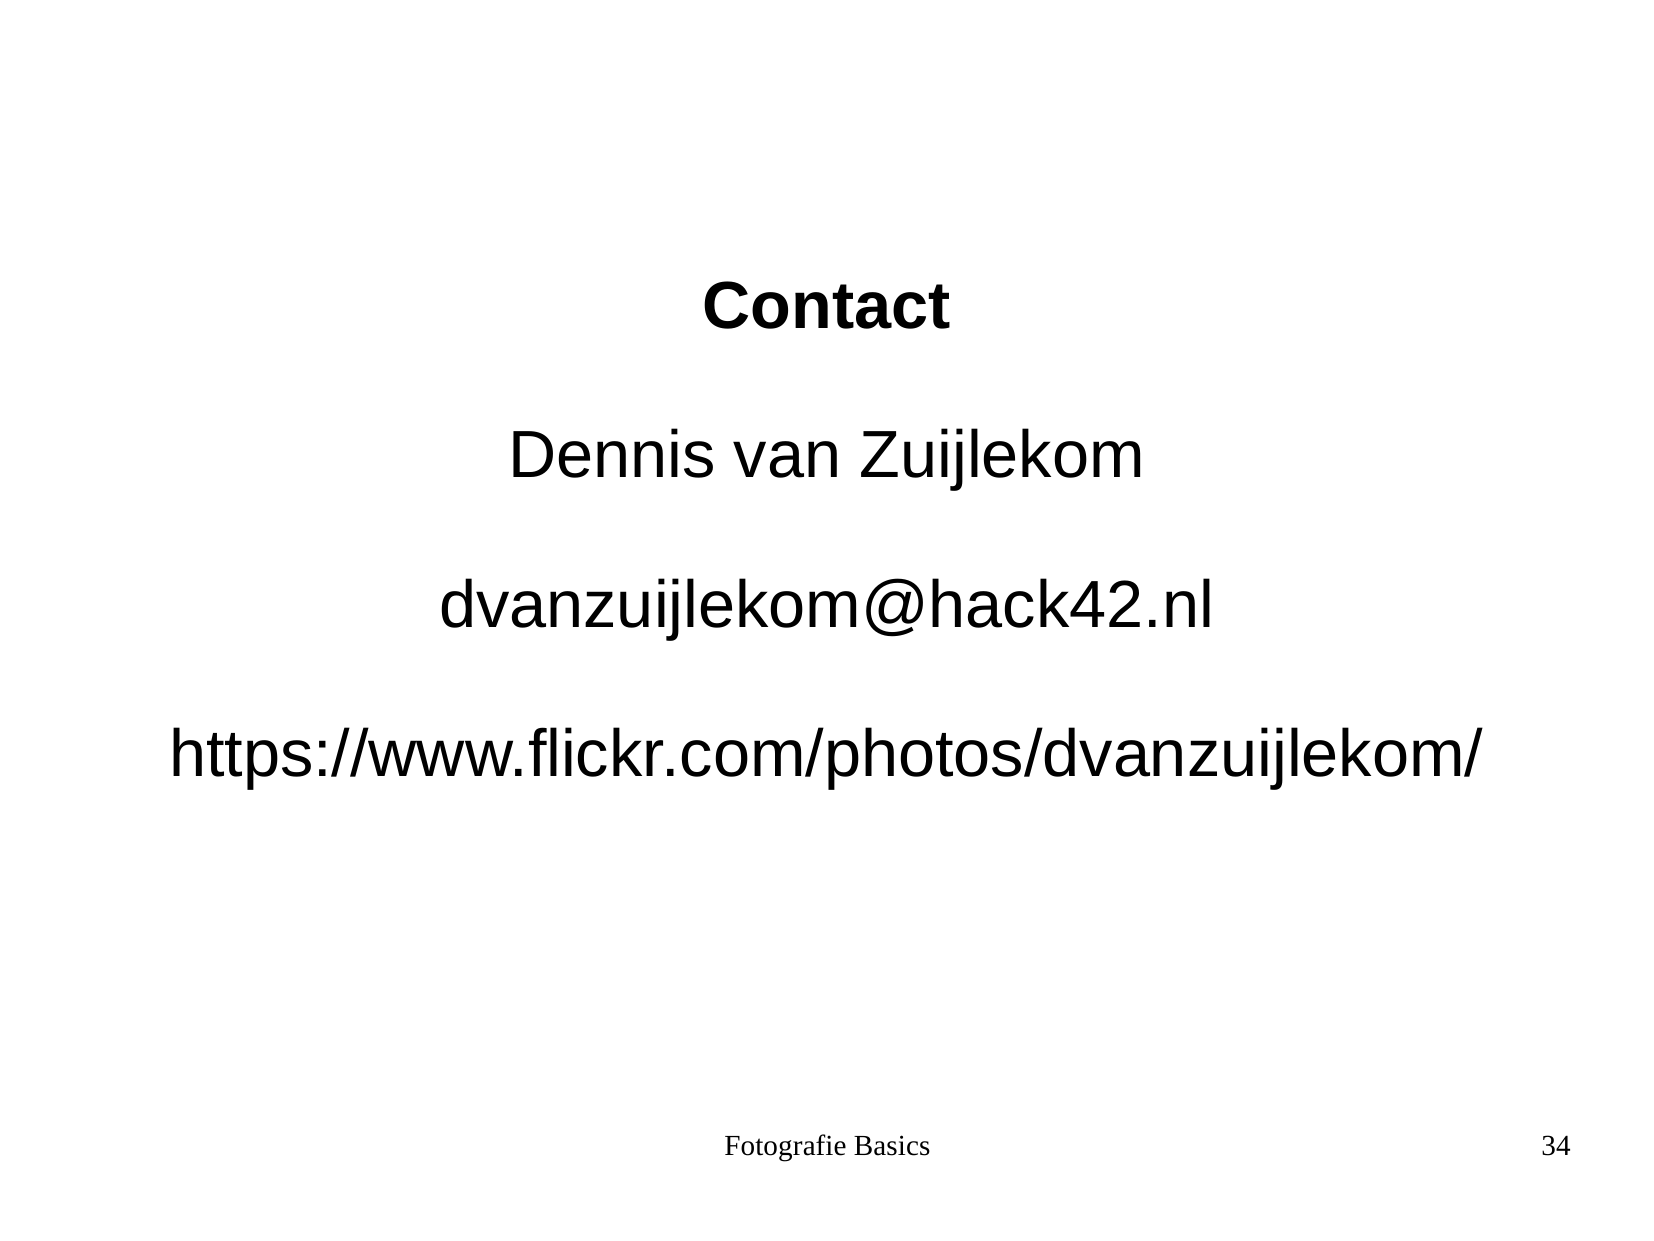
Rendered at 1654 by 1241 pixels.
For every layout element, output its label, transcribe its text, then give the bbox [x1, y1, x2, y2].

subtitle Contact Dennis van Zuijlekom dvanzuijlekom@hack42.nl https://www.flickr.com/photos/dvanzuijlekom/ [82, 49, 1571, 1010]
